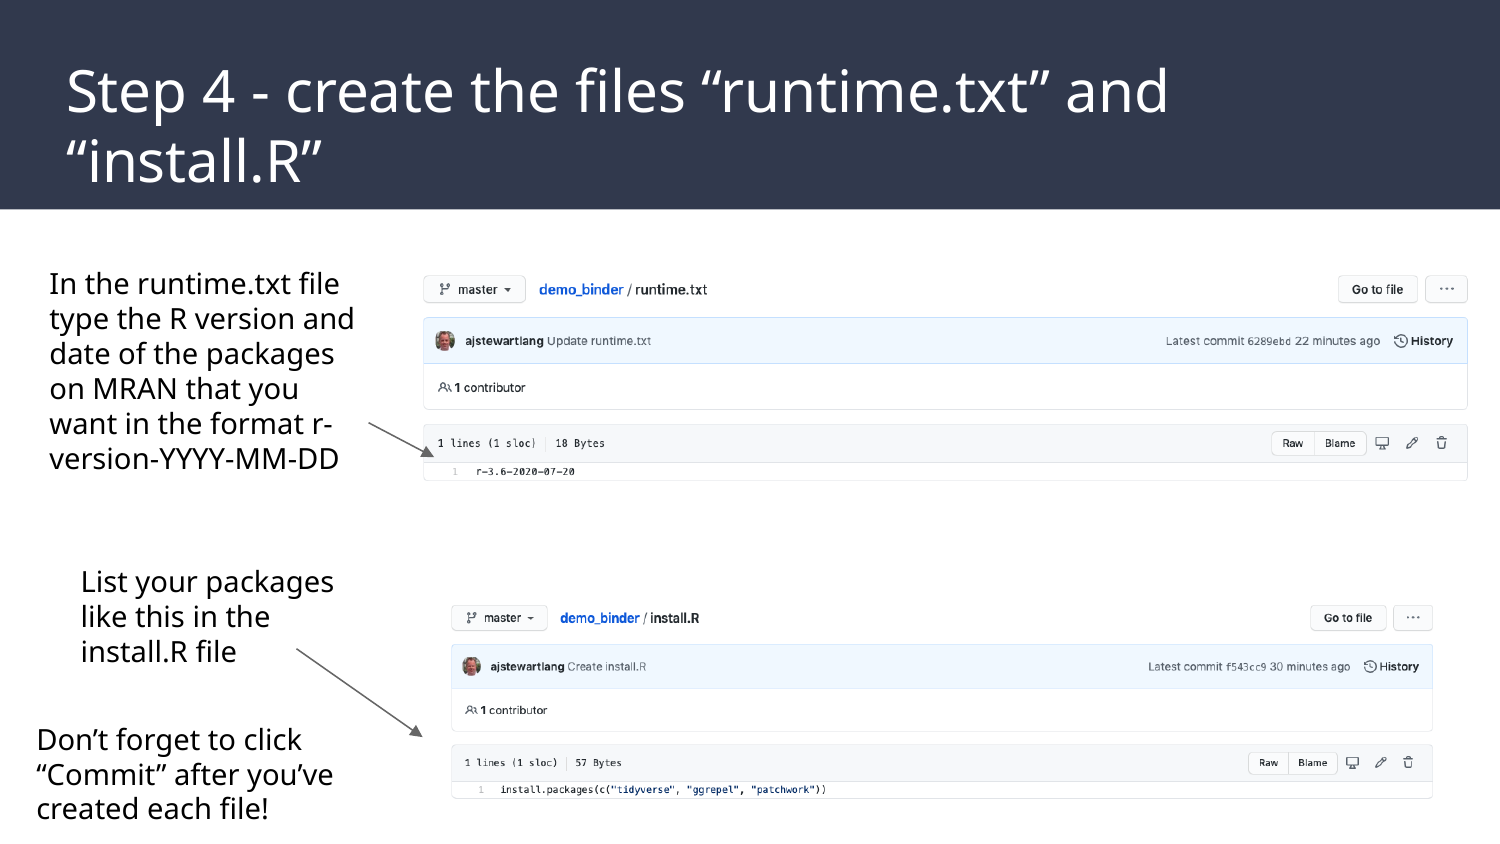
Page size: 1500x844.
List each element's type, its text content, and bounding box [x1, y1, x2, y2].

text_box In the runtime.txt file type the R version and date of the packages on MRAN that you want in the format r-version-YYYY-MM-DD [34, 250, 377, 500]
title Step 4 - create the files “runtime.txt” and “install.R” [51, 39, 1449, 142]
picture [377, 263, 1485, 493]
text_box List your packages like this in the install.R file [65, 548, 369, 674]
picture [439, 593, 1449, 809]
text_box Don’t forget to click “Commit” after you’ve created each file! [21, 705, 377, 809]
